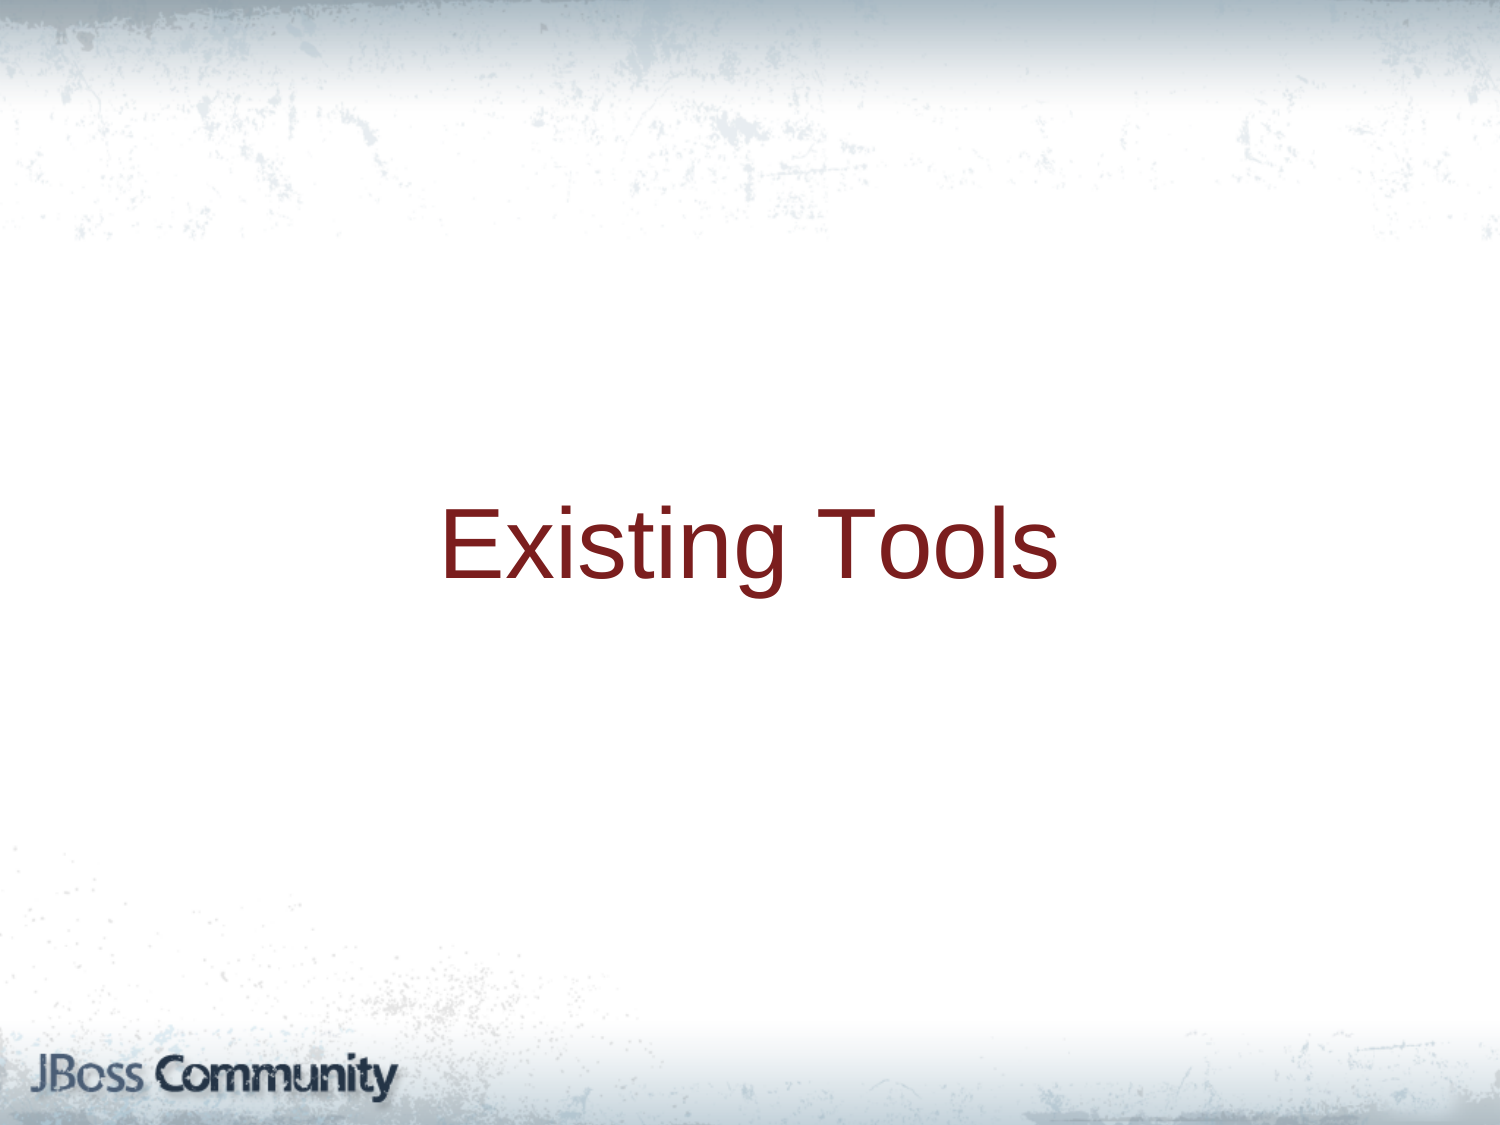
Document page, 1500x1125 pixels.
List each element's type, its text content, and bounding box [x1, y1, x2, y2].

picture [0, 0, 1500, 1125]
subtitle Existing Tools [112, 76, 1388, 1001]
